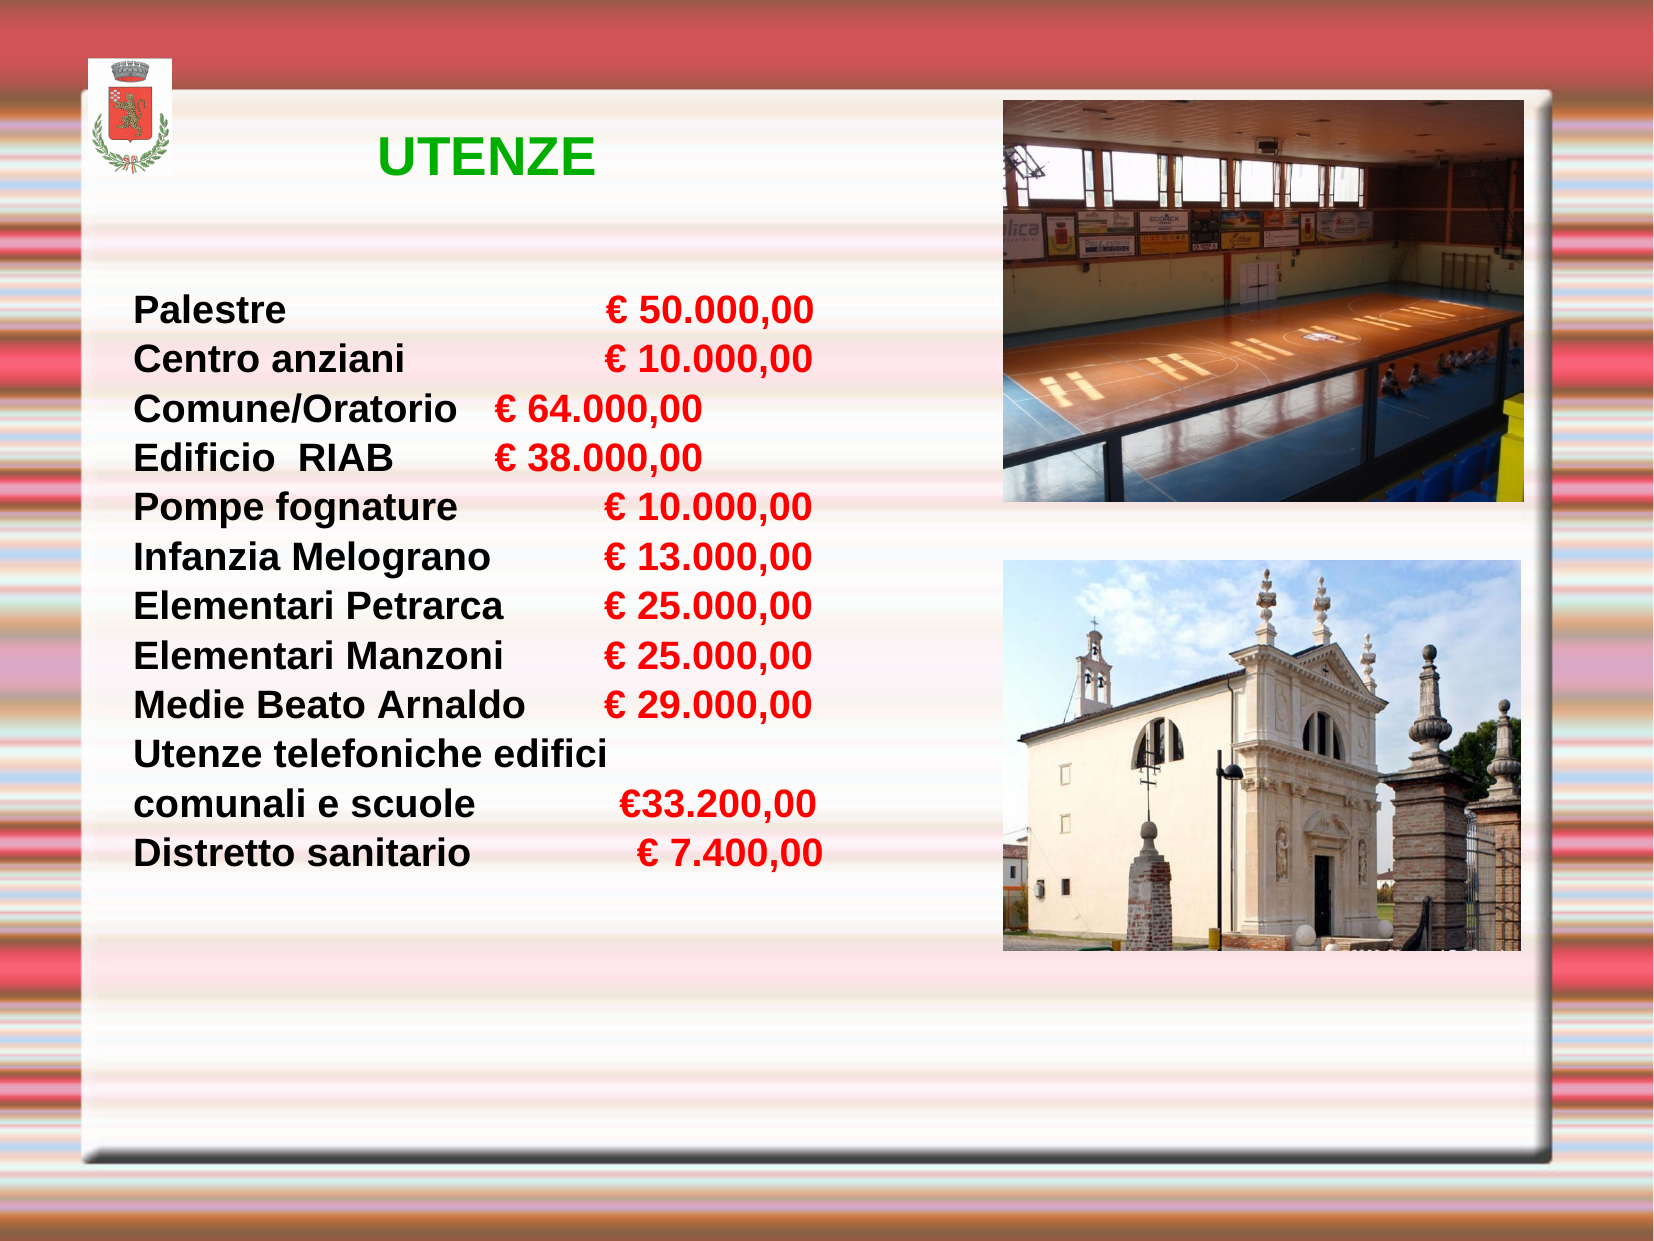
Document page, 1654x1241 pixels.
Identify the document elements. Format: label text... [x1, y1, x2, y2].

text_box [1003, 100, 1524, 502]
picture [0, 0, 1654, 1241]
list UTENZE Palestre € 50.000,00 Centro anziani € 10.000,00 Comune/Oratorio € 64.000,00 Edificio RIAB € 38.000,00 Pompe fognature € 10.000,00 Infanzia Melograno € 13.000,00 Elementari Petrarca € 25.000,00 Elementari Manzoni € 25.000,00 Medie Beato Arnaldo € 29.000,00 Utenze telefoniche edifici comunali e scuole €33.200,00 Distretto sanitario € 7.400,00 [118, 123, 857, 1123]
